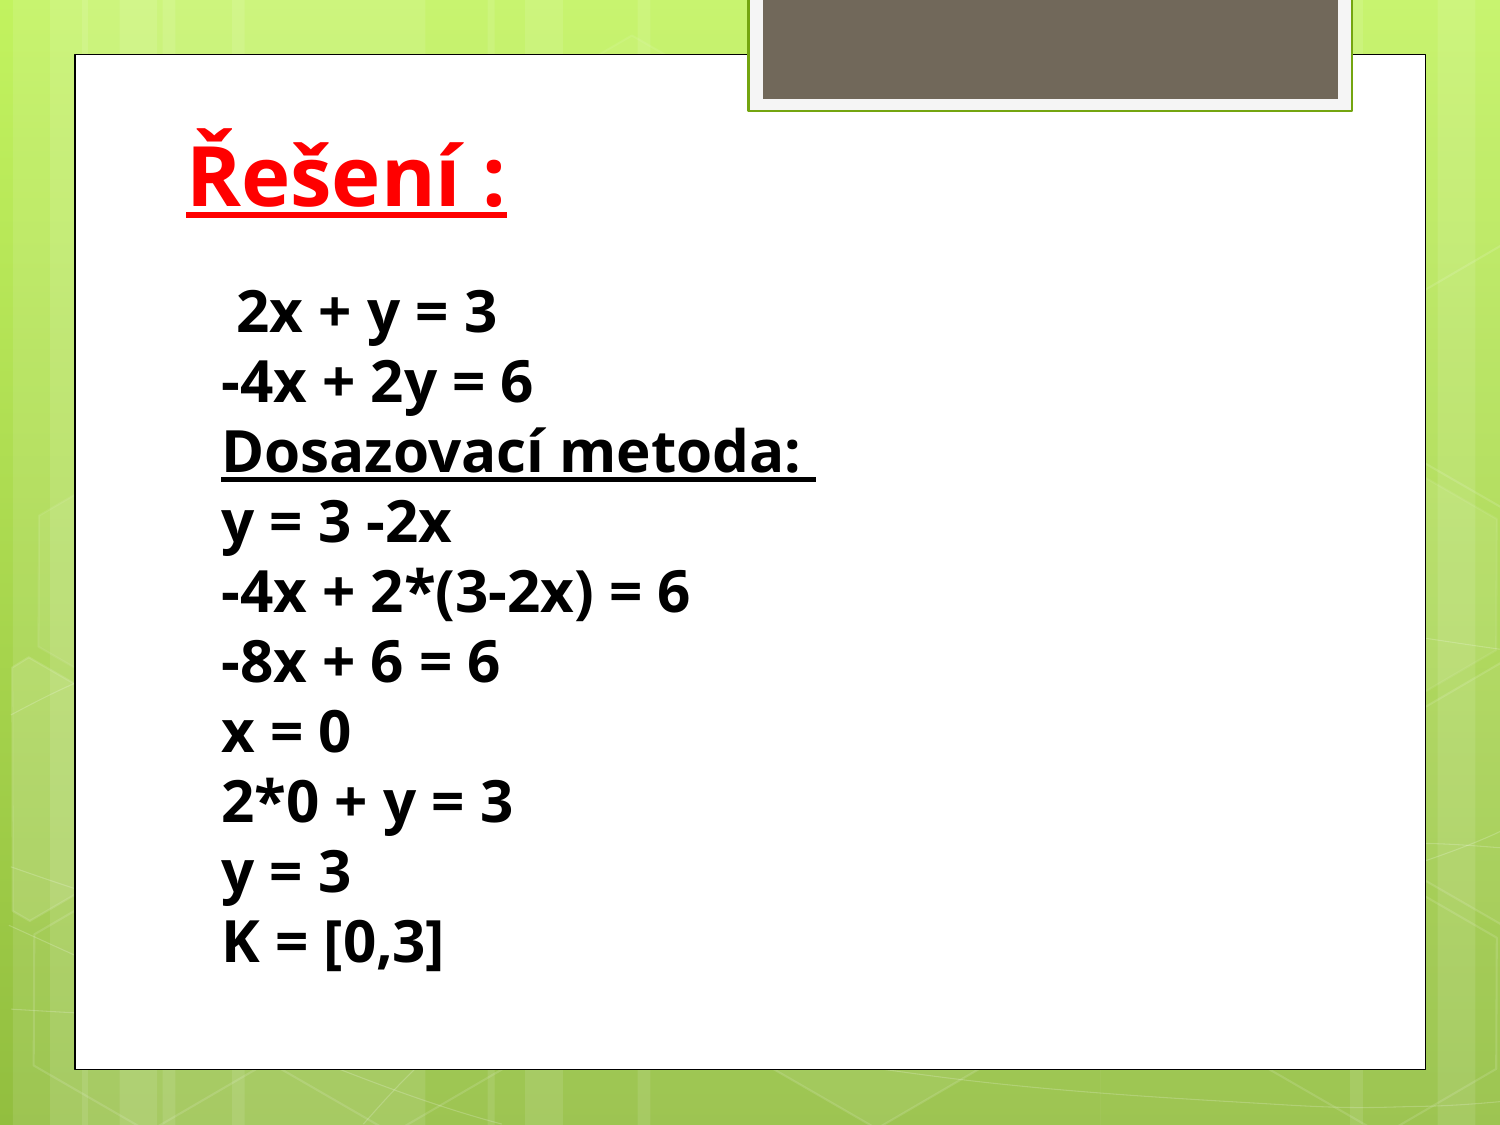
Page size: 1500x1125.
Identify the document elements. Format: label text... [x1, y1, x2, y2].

title Řešení : [171, 42, 1415, 231]
text_box 2x + y = 3 -4x + 2y = 6 Dosazovací metoda: y = 3 -2x -4x + 2*(3-2x) = 6 -8x + 6 = 6 x = 0 2*0 + y = 3 y = 3 K = [0,3] [207, 267, 1199, 1052]
